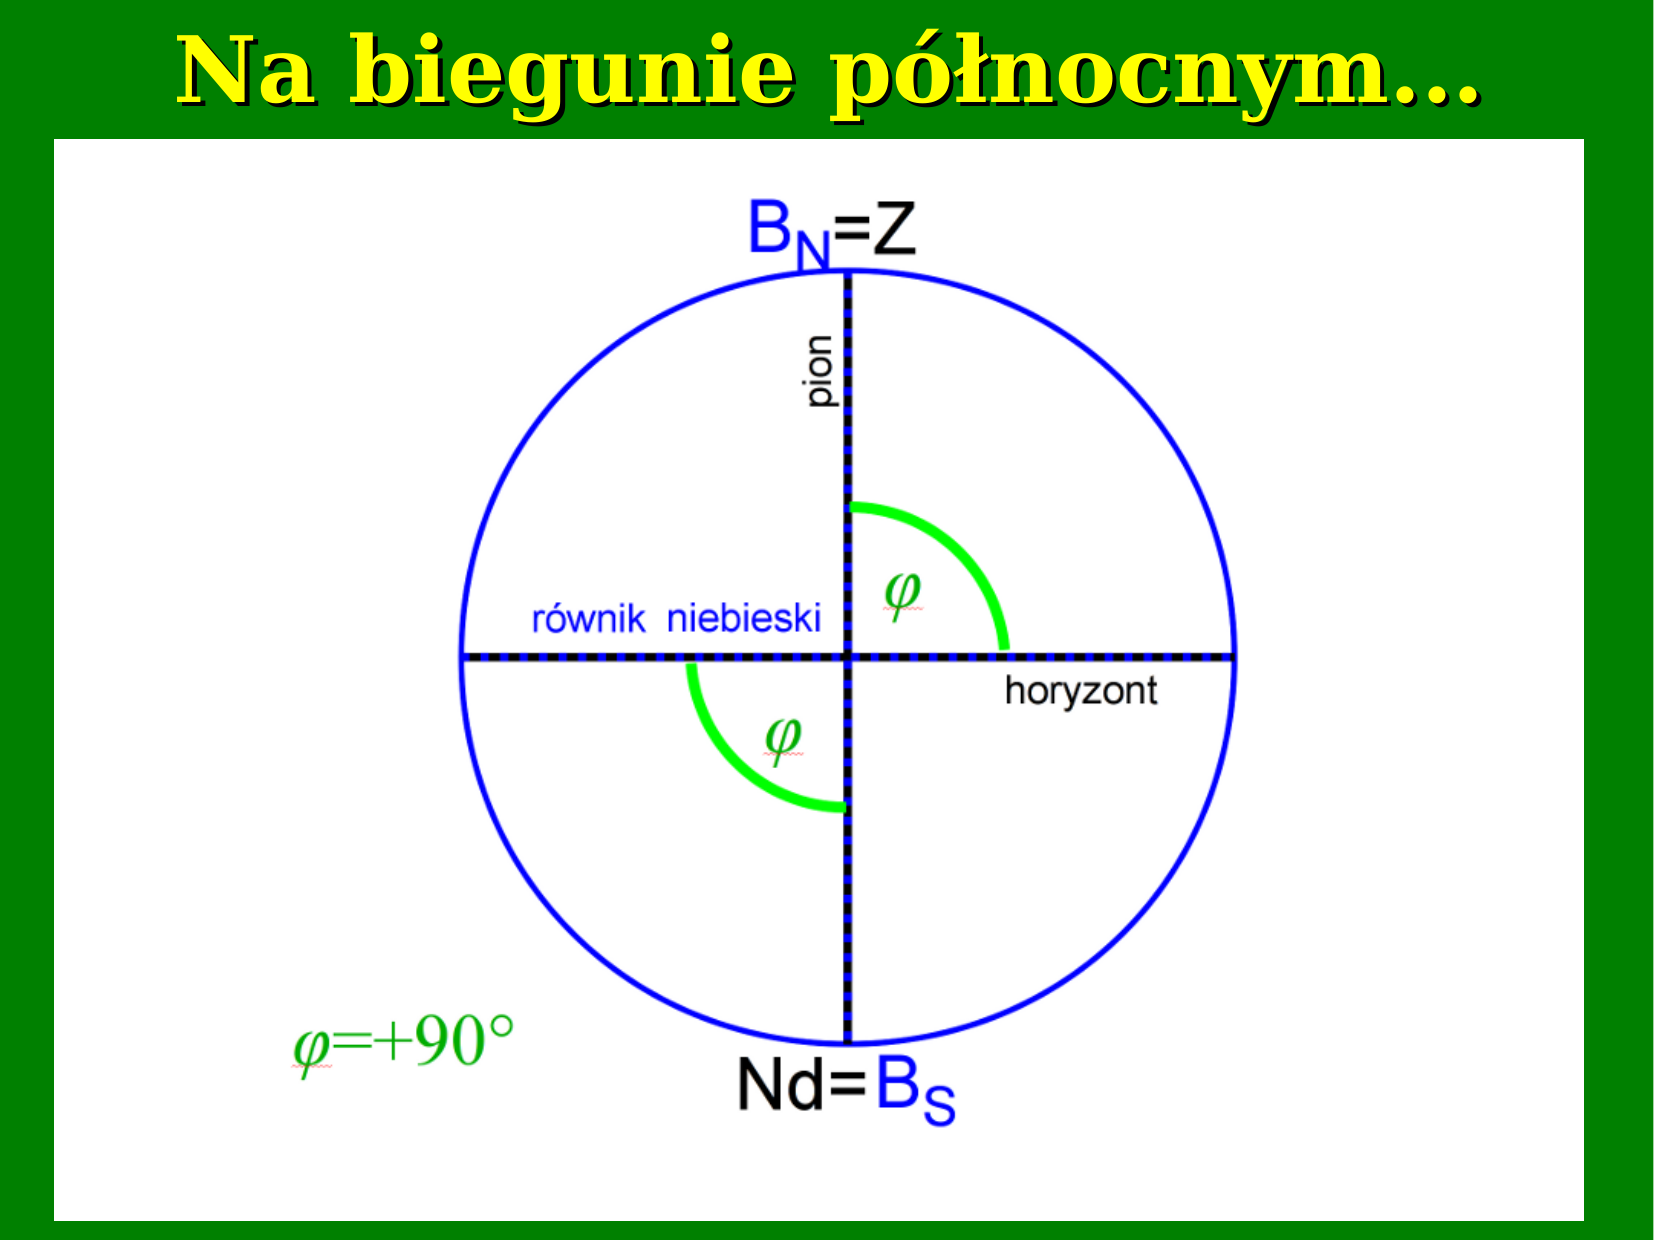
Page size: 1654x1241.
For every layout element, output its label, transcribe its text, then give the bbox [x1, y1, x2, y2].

picture [54, 139, 1584, 1221]
title Na biegunie północnym... [86, 15, 1575, 125]
